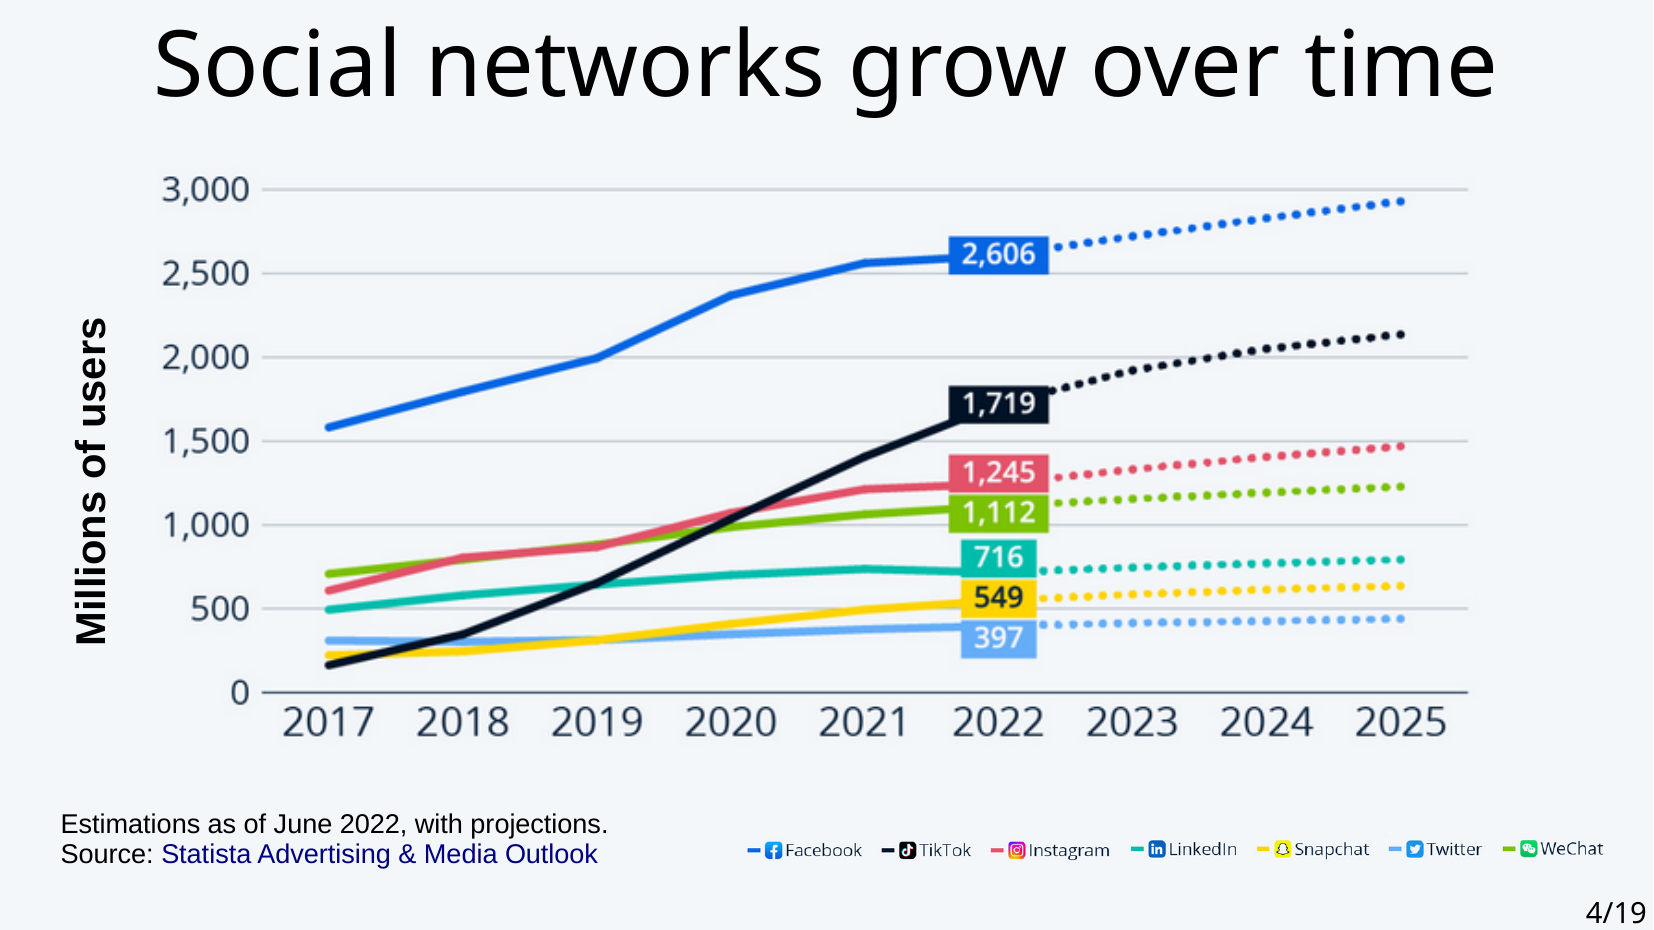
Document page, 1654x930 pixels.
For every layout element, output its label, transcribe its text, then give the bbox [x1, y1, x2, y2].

picture [692, 832, 1113, 861]
text_box Estimations as of June 2022, with projections. Source: Statista Advertising & Media Outlook [45, 801, 1186, 916]
title Social networks grow over time [82, 0, 1571, 126]
text_box Millions of users [59, 267, 136, 697]
picture [116, 150, 1611, 916]
